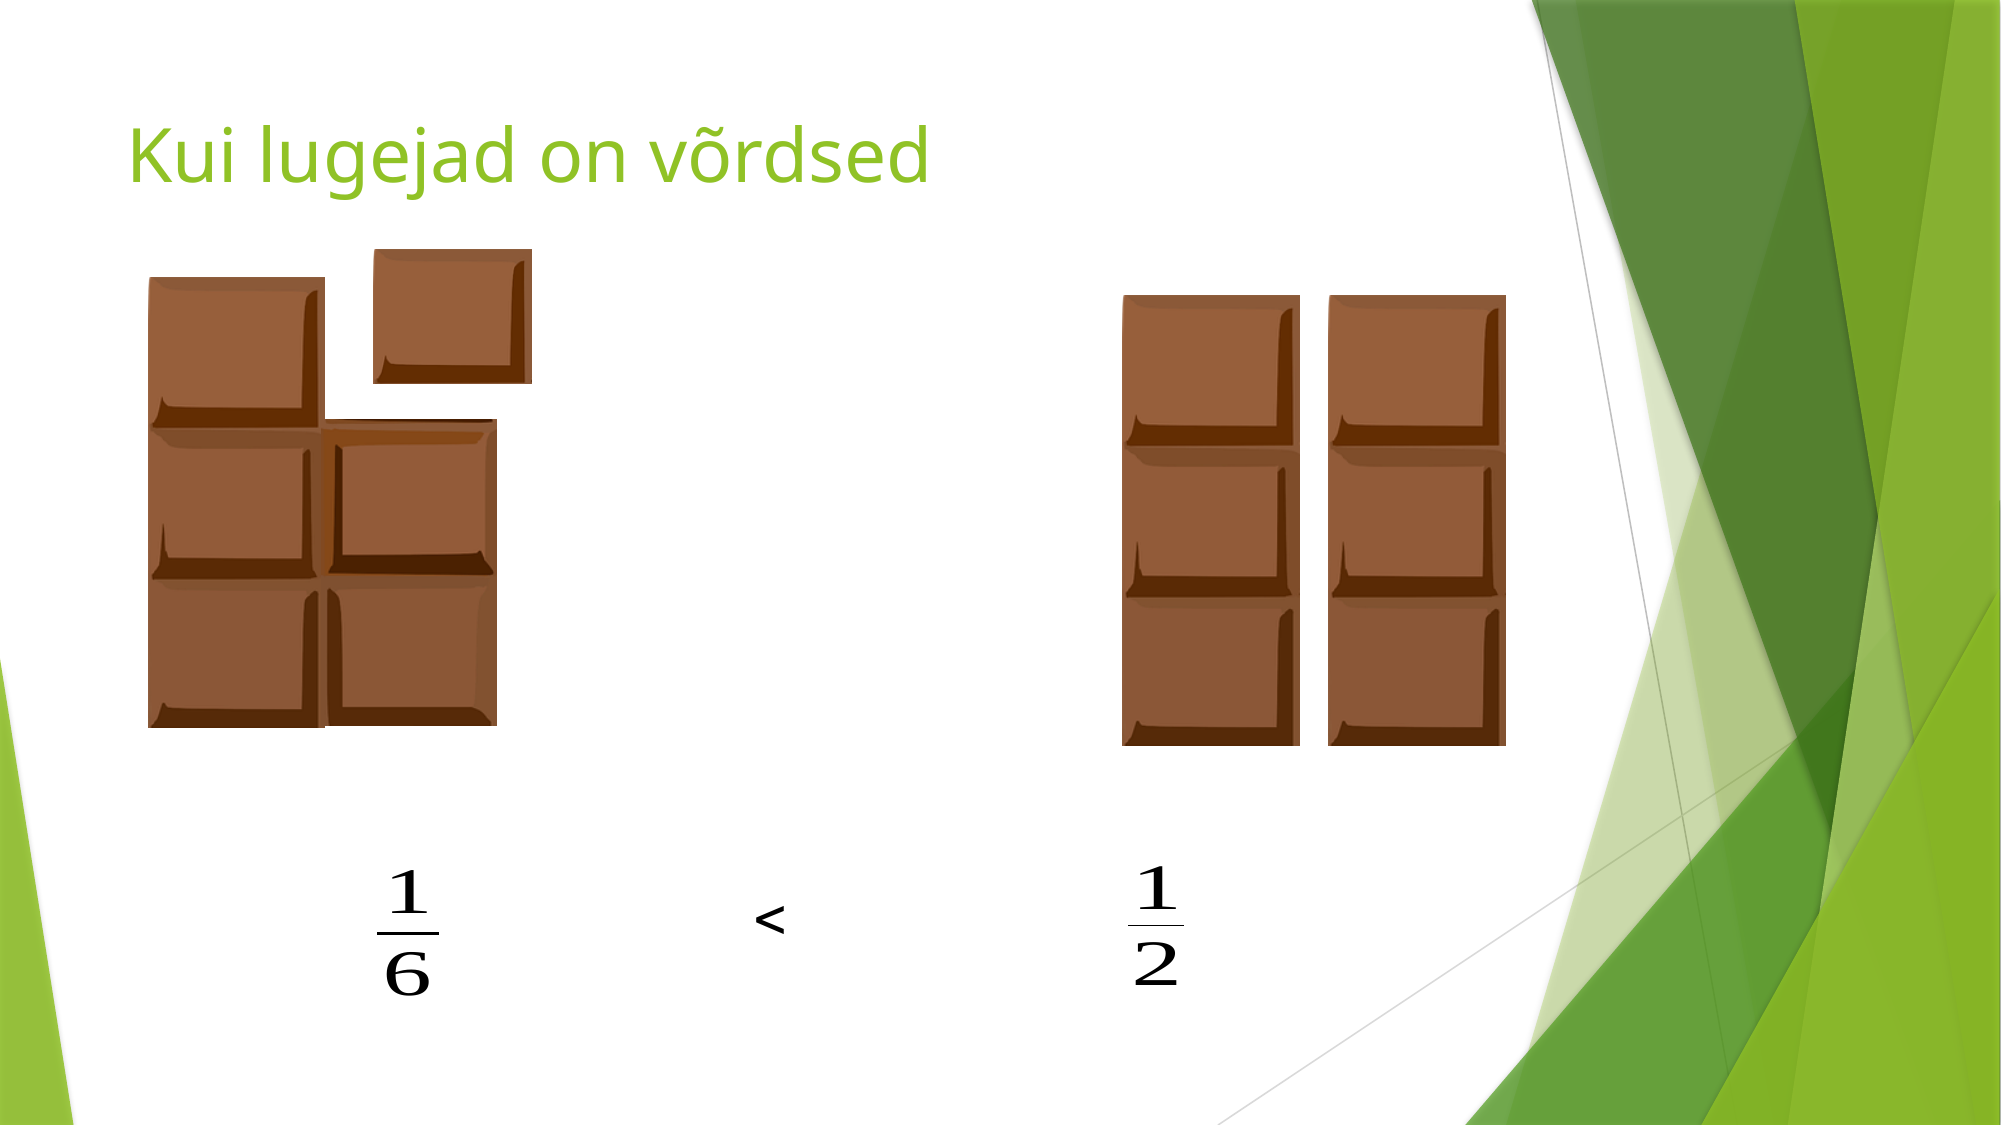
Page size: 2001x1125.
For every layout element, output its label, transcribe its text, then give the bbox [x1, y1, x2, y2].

picture [373, 249, 532, 384]
picture [1122, 295, 1300, 746]
picture [148, 277, 497, 728]
chart [738, 885, 797, 951]
title Kui lugejad on võrdsed [111, 99, 1522, 317]
picture [1328, 295, 1506, 746]
chart [362, 856, 455, 1010]
chart [1116, 851, 1197, 1000]
